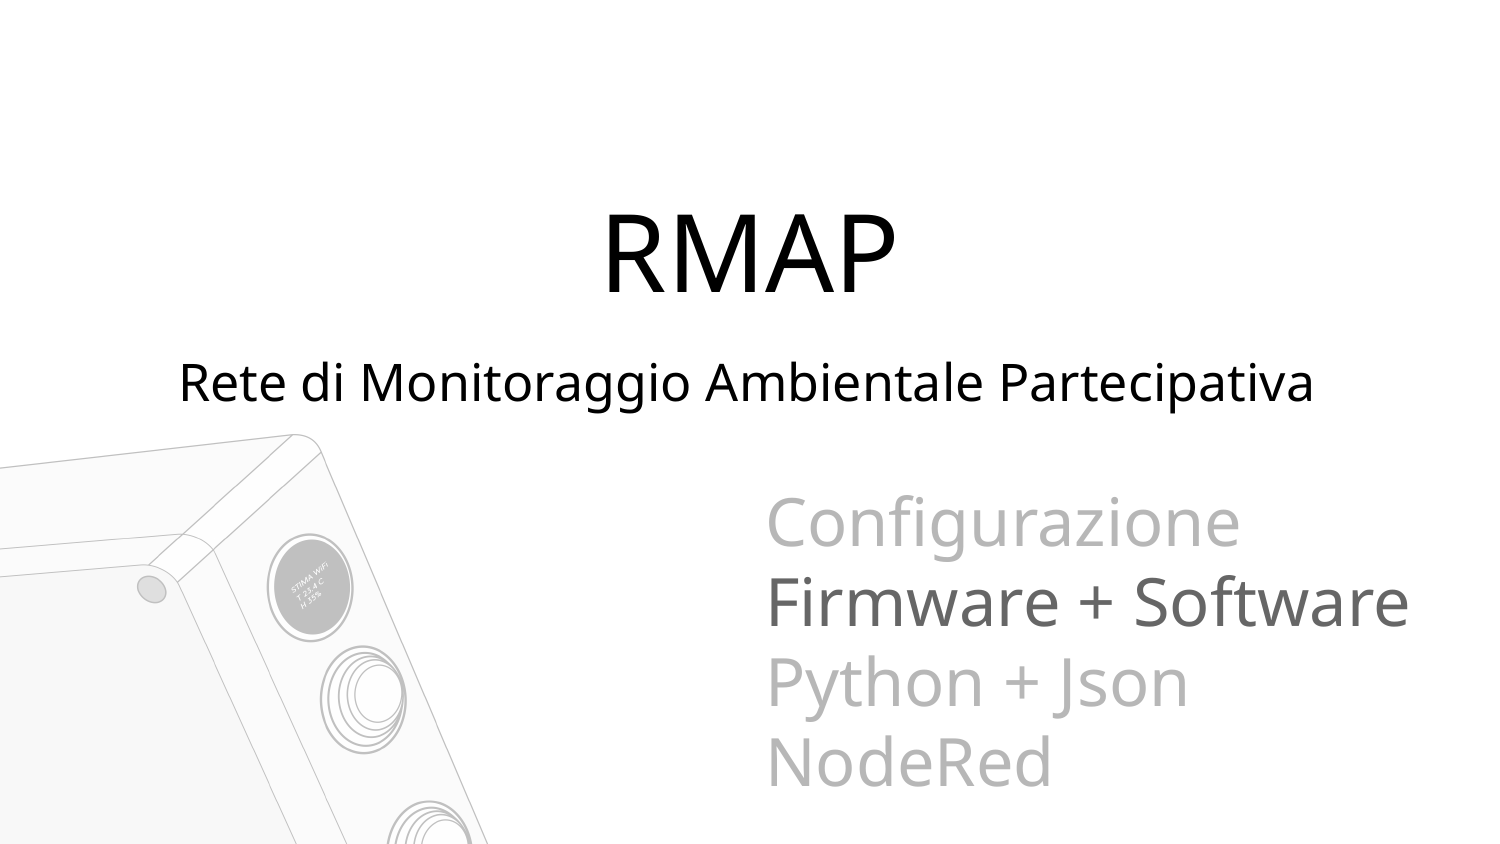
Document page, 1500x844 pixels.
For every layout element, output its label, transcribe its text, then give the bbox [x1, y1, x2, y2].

title RMAP [51, 122, 1449, 459]
picture [0, 434, 492, 844]
subtitle Rete di Monitoraggio Ambientale Partecipativa [49, 334, 1447, 465]
text_box Configurazione Firmware + Software Python + Json NodeRed [749, 464, 1448, 815]
